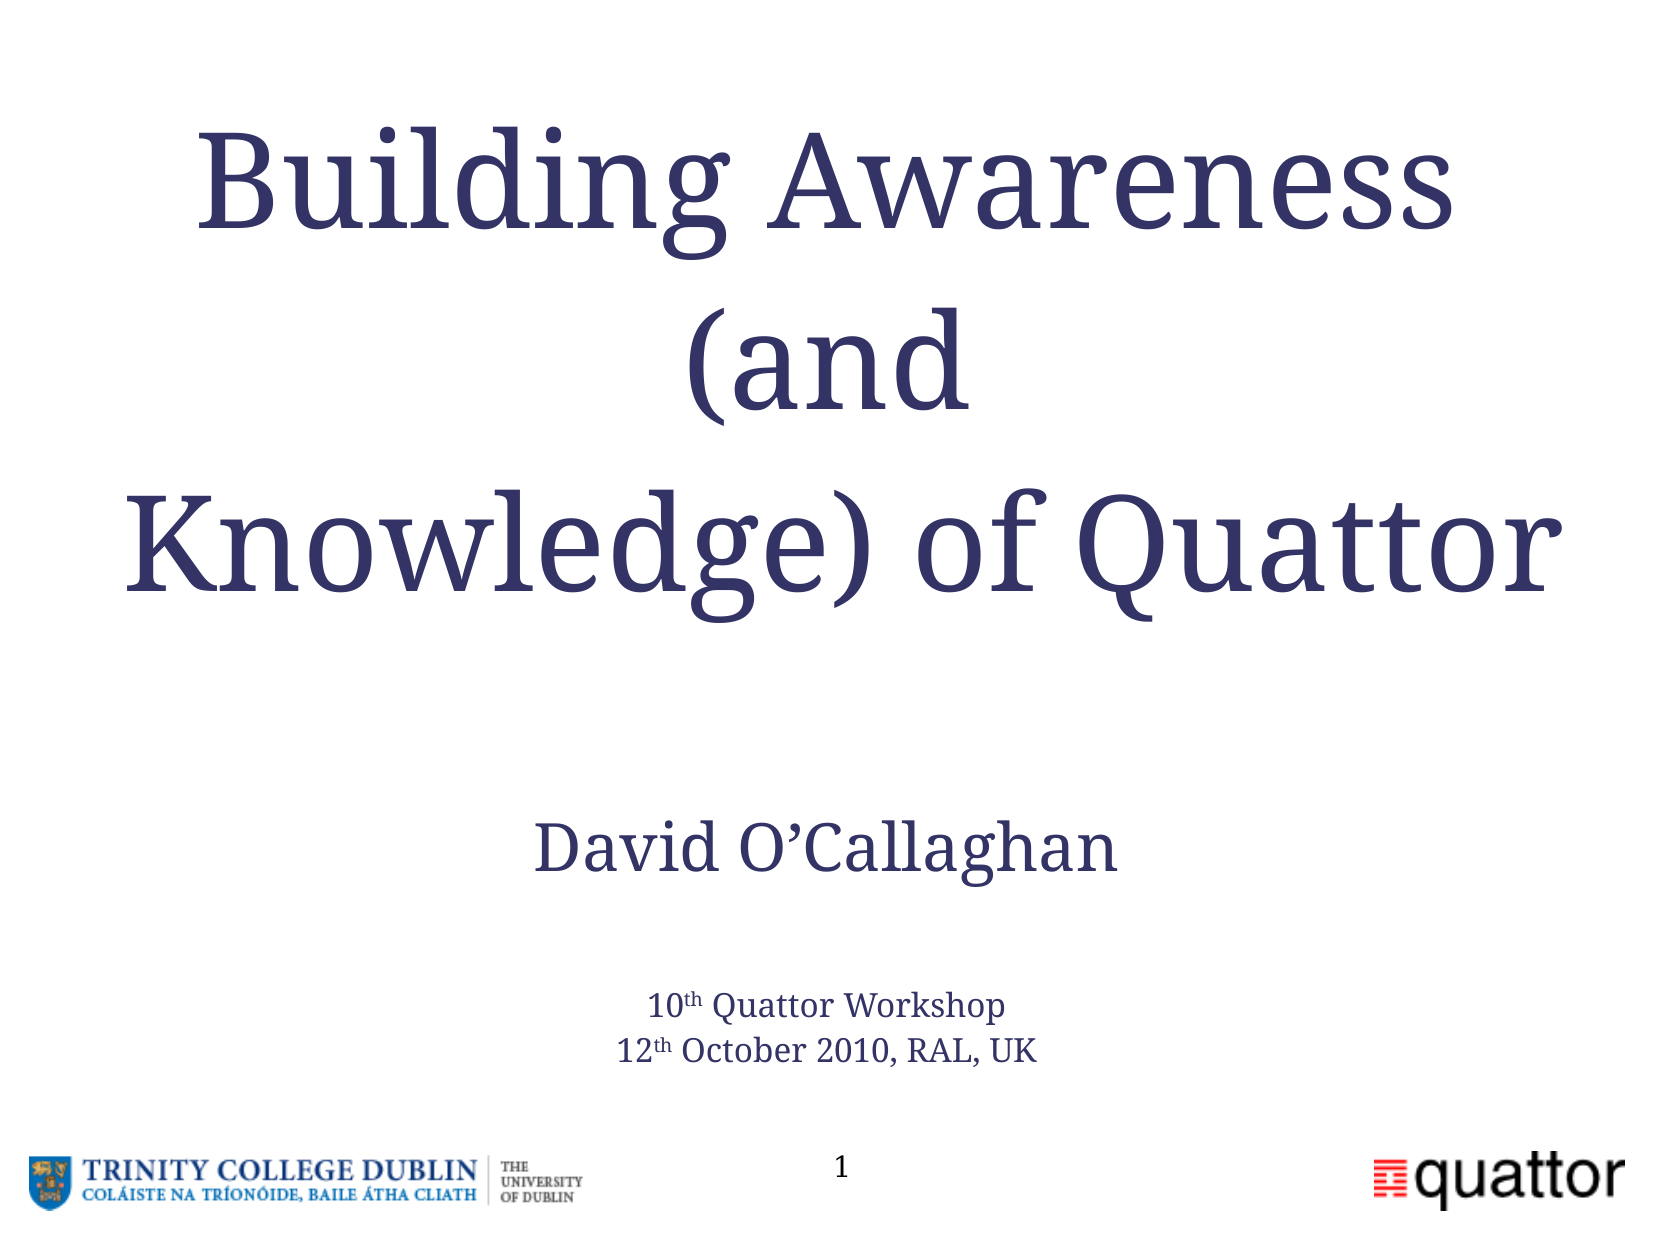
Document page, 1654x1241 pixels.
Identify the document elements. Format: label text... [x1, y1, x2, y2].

picture [29, 1155, 588, 1211]
subtitle Building Awareness (and Knowledge) of Quattor David O’Callaghan 10th Quattor Workshop 12th October 2010, RAL, UK [82, 49, 1571, 1109]
picture [1374, 1151, 1625, 1211]
